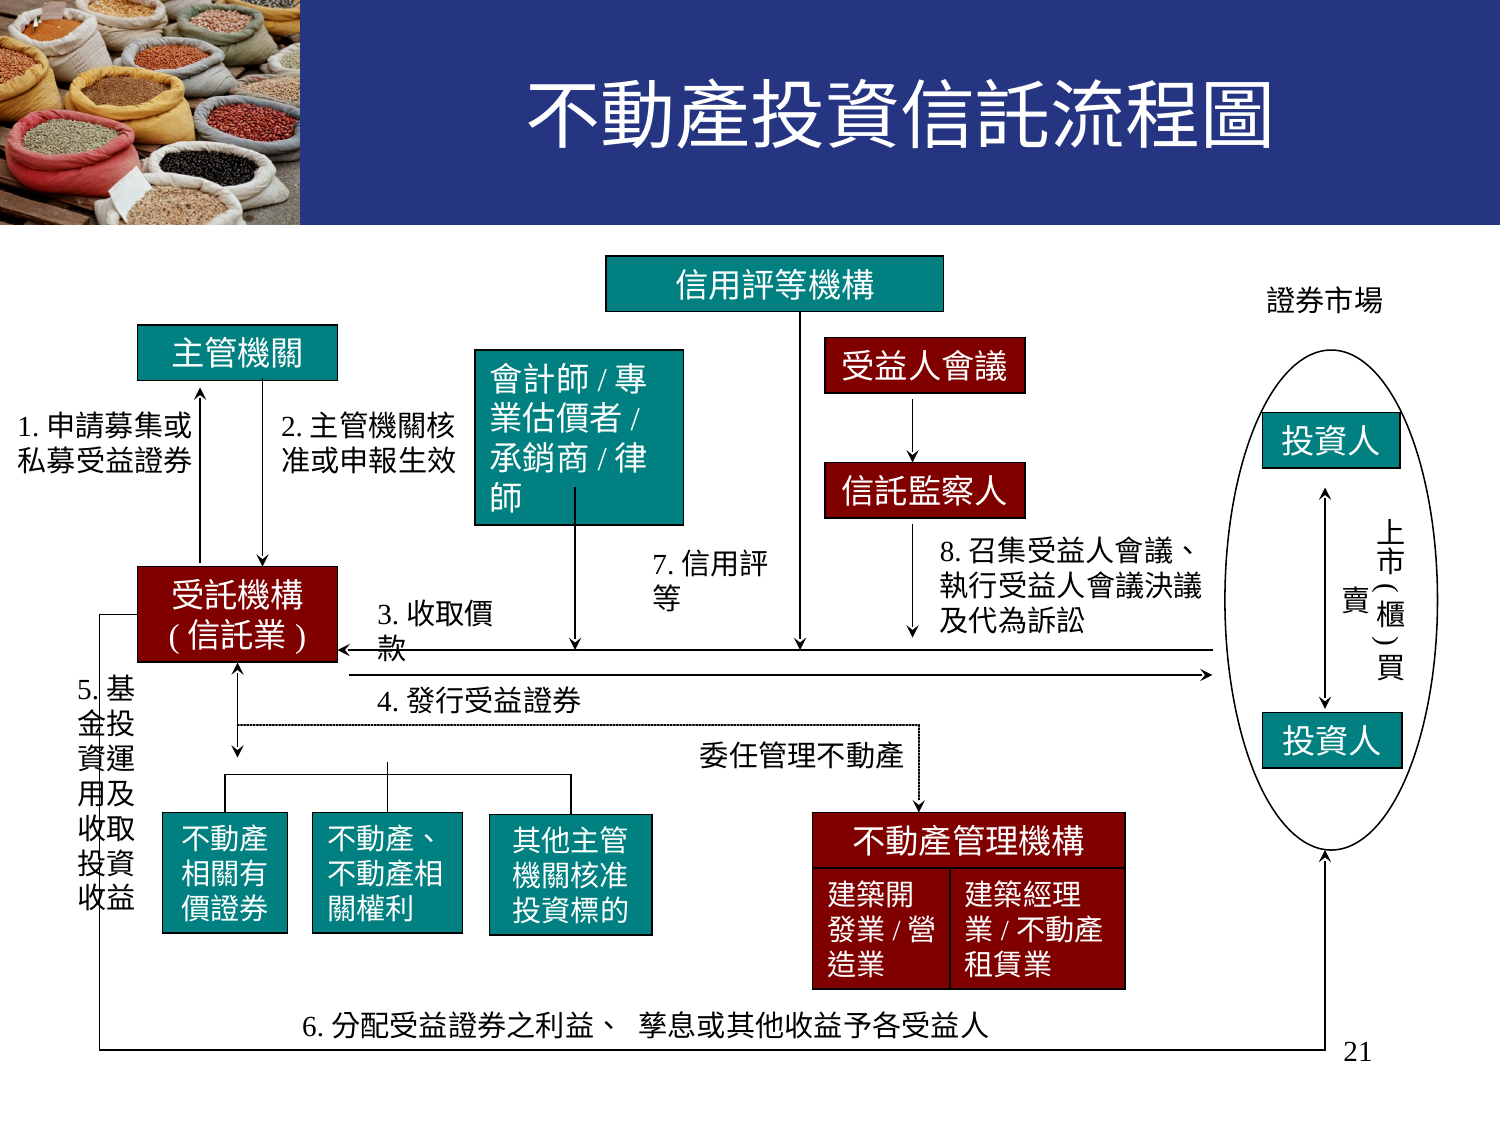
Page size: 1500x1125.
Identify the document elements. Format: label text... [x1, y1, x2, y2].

text_box 1.申請募集或私募受益證券 [0, 399, 211, 486]
text_box 3.收取價款 [362, 587, 538, 673]
text_box 建築經理業/不動產租賃業 [949, 868, 1126, 990]
text_box 不動產、不動產相關權利 [312, 812, 463, 933]
text_box 會計師/專業估價者/承銷商/律師 [474, 349, 684, 526]
text_box 信託監察人 [824, 462, 1026, 518]
text_box 主管機關 [137, 324, 338, 381]
text_box 受益人會議 [824, 337, 1026, 393]
text_box 受託機構 (信託業) [137, 566, 338, 662]
text_box 不動產相關有價證券 [162, 812, 288, 933]
text_box 4.發行受益證券 [362, 674, 625, 724]
text_box 5.基金投資運用及收取投資收益 [62, 662, 175, 976]
text_box 不動產管理機構 [812, 812, 1126, 868]
text_box 6.分配受益證券之利益、 孳息或其他收益予各受益人 [287, 999, 1013, 1051]
text_box 7.信用評等 [637, 537, 813, 623]
text_box 投資人 [1262, 712, 1403, 768]
picture [0, 0, 300, 225]
text_box 上市(櫃)買賣 [1315, 500, 1416, 701]
text_box 委任管理不動產 [920, 729, 928, 780]
title 不動產投資信託流程圖 [300, 0, 1500, 225]
text_box 信用評等機構 [606, 256, 944, 312]
text_box 2.主管機關核准或申報生效 [262, 399, 476, 486]
text_box 證券市場 [1250, 274, 1401, 326]
text_box 建築開發業/營造業 [812, 868, 949, 990]
text_box 投資人 [1262, 412, 1401, 468]
text_box 其他主管機關核准投資標的 [489, 814, 653, 935]
text_box 8.召集受益人會議、執行受益人會議決議及代為訴訟 [924, 524, 1226, 646]
text_box 委任管理不動產 [685, 729, 918, 780]
